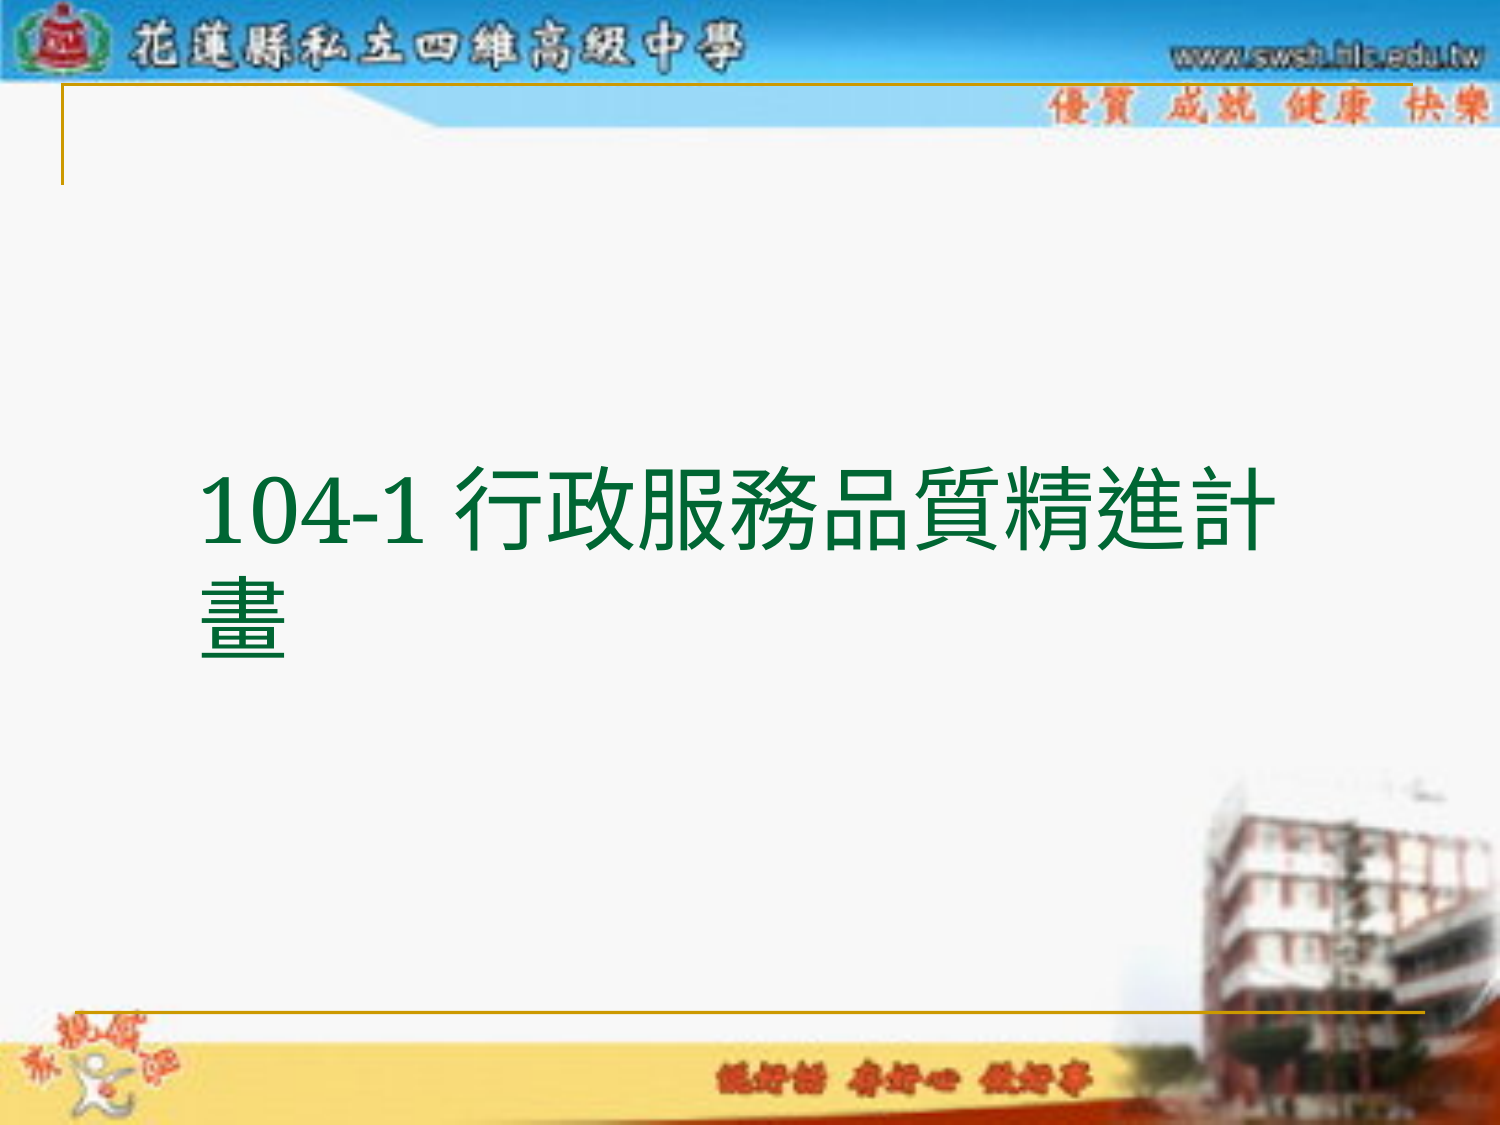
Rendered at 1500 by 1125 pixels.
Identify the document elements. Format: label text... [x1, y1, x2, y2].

text_box 104-1行政服務品質精進計畫 [183, 444, 1377, 575]
text_box P12 [0, 1023, 262, 1099]
text_box [1080, 1023, 1431, 1099]
